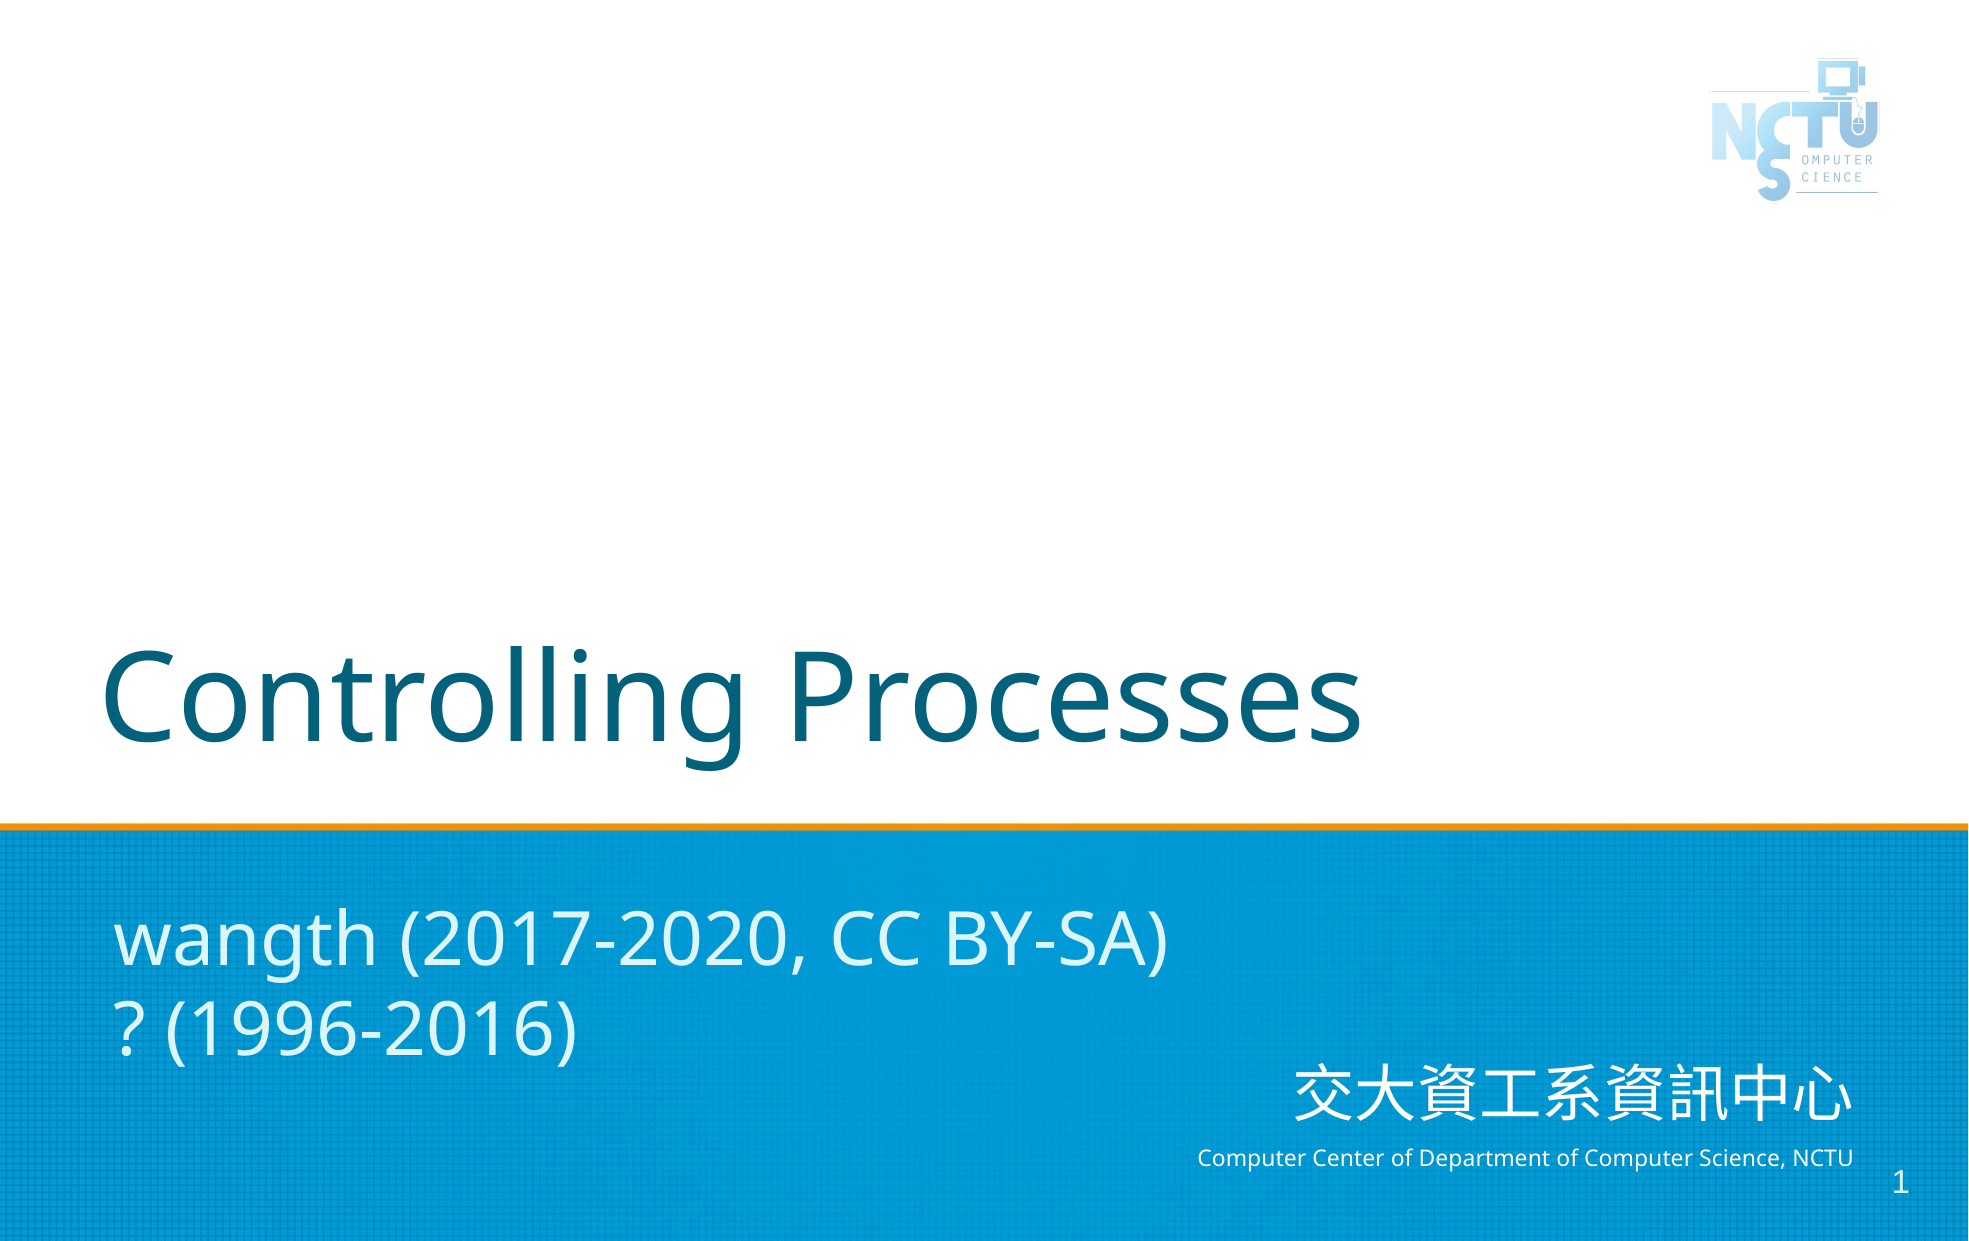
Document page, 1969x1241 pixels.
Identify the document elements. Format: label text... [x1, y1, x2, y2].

picture [0, 0, 1969, 832]
title Controlling Processes [98, 559, 1870, 767]
text_box wangth (2017-2020, CC BY-SA) ? (1996-2016) [98, 875, 1783, 1103]
slide_number <number> [1841, 1145, 1960, 1241]
